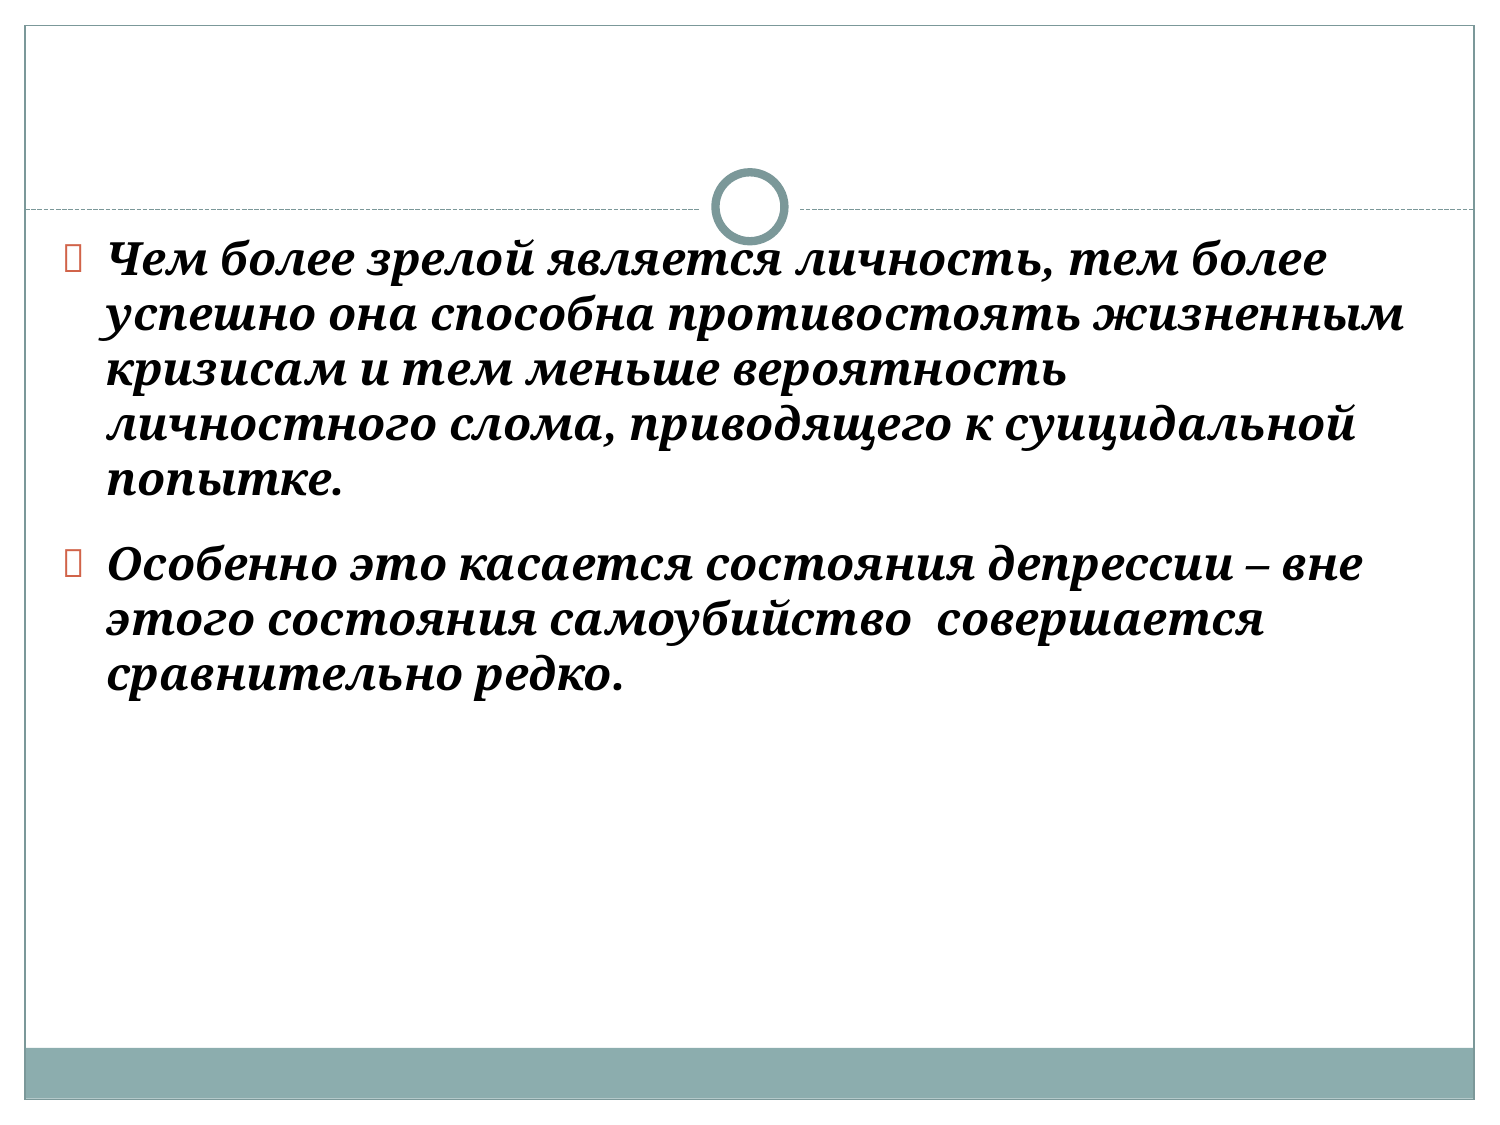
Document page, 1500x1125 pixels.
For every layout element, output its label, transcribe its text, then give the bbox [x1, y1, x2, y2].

list Чем более зрелой является личность, тем более успешно она способна противостоять жизненным кризисам и тем меньше вероятность личностного слома, приводящего к суицидальной попытке. Особенно это касается состояния депрессии – вне этого состояния самоубийство совершается сравнительно редко. [46, 222, 1425, 1005]
